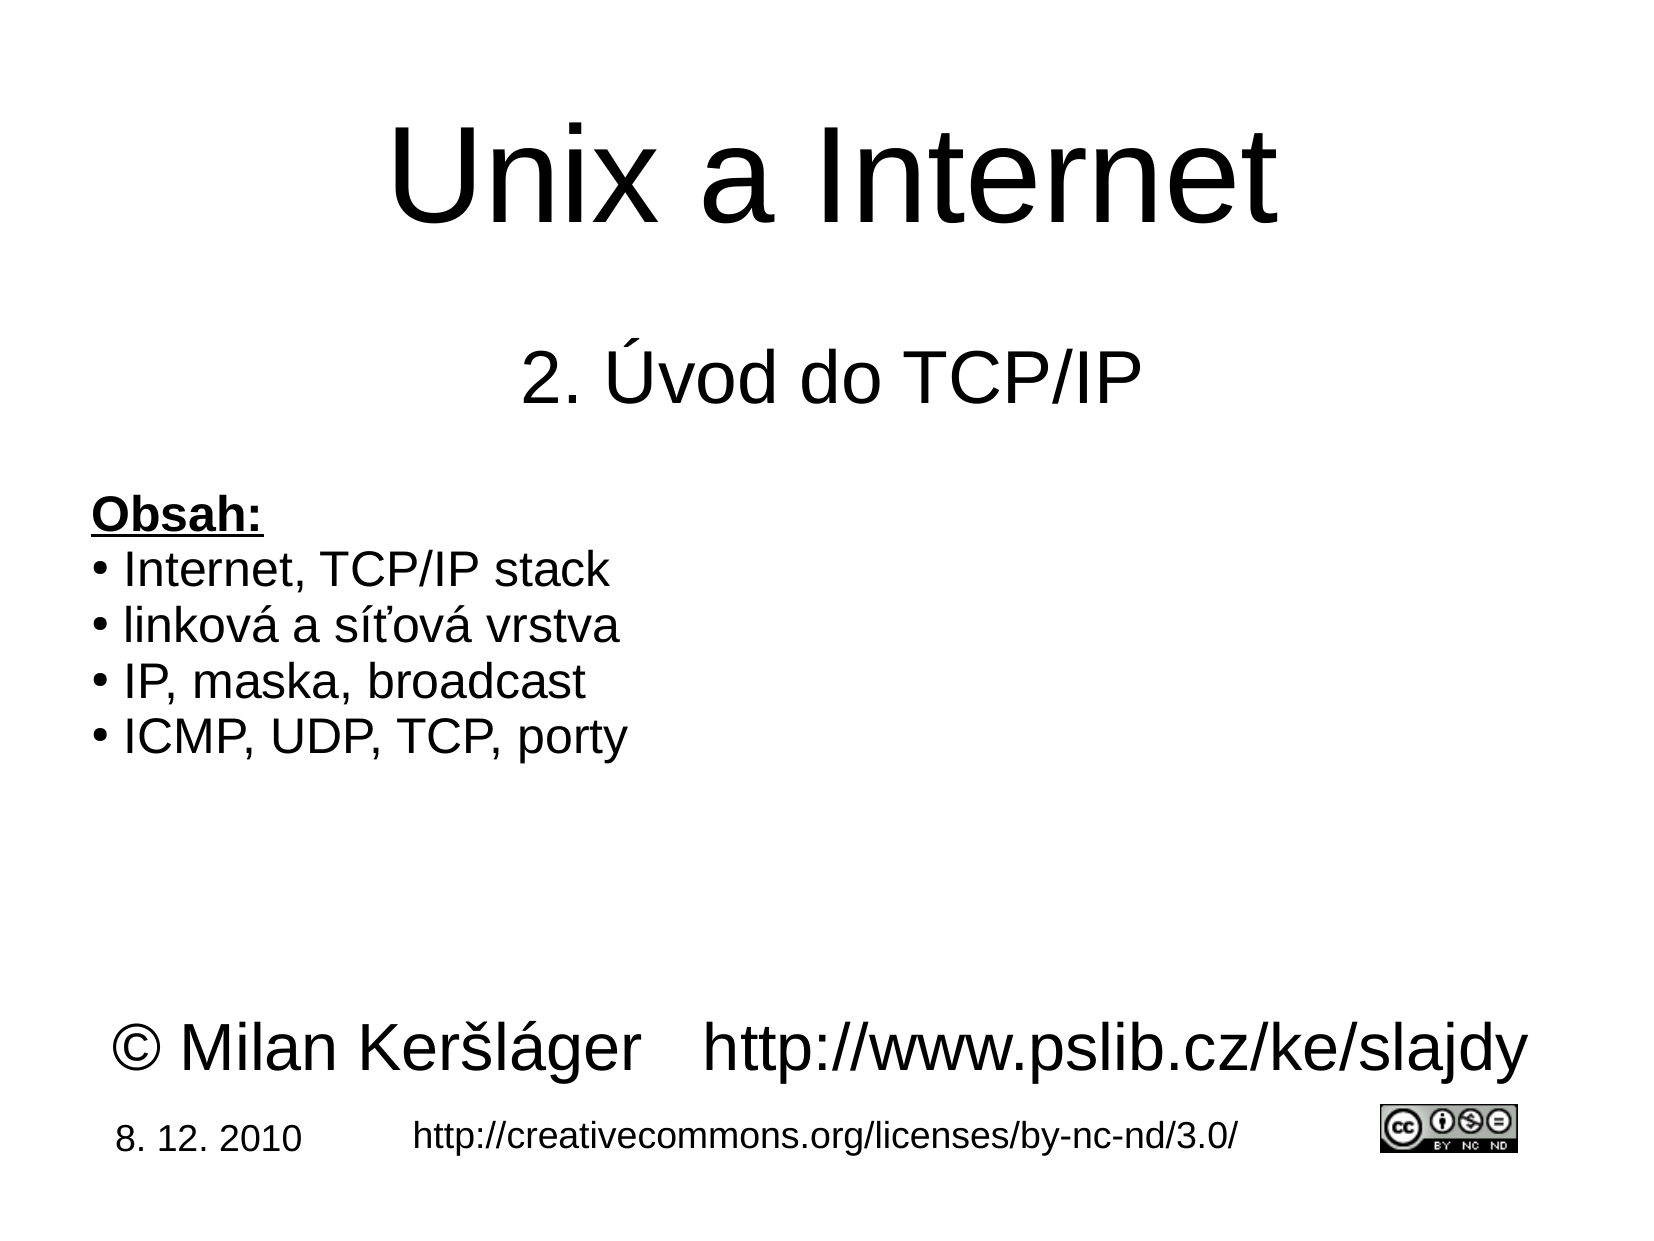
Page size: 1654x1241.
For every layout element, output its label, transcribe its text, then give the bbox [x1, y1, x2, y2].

text_box 8.12.2010 [100, 1110, 337, 1168]
text_box http://creativecommons.org/licenses/by-nc-nd/3.0/ [339, 1107, 1313, 1165]
title Unix a Internet 2. Úvod do TCP/IP [88, 56, 1577, 461]
text_box Obsah: Internet, TCP/IP stack linková a síťová vrstva IP, maska, broadcast ICMP, UDP, TCP, porty [76, 478, 1583, 772]
picture [1380, 1104, 1518, 1153]
list © Milan Keršláger http://www.pslib.cz/ke/slajdy [76, 1009, 1565, 1087]
